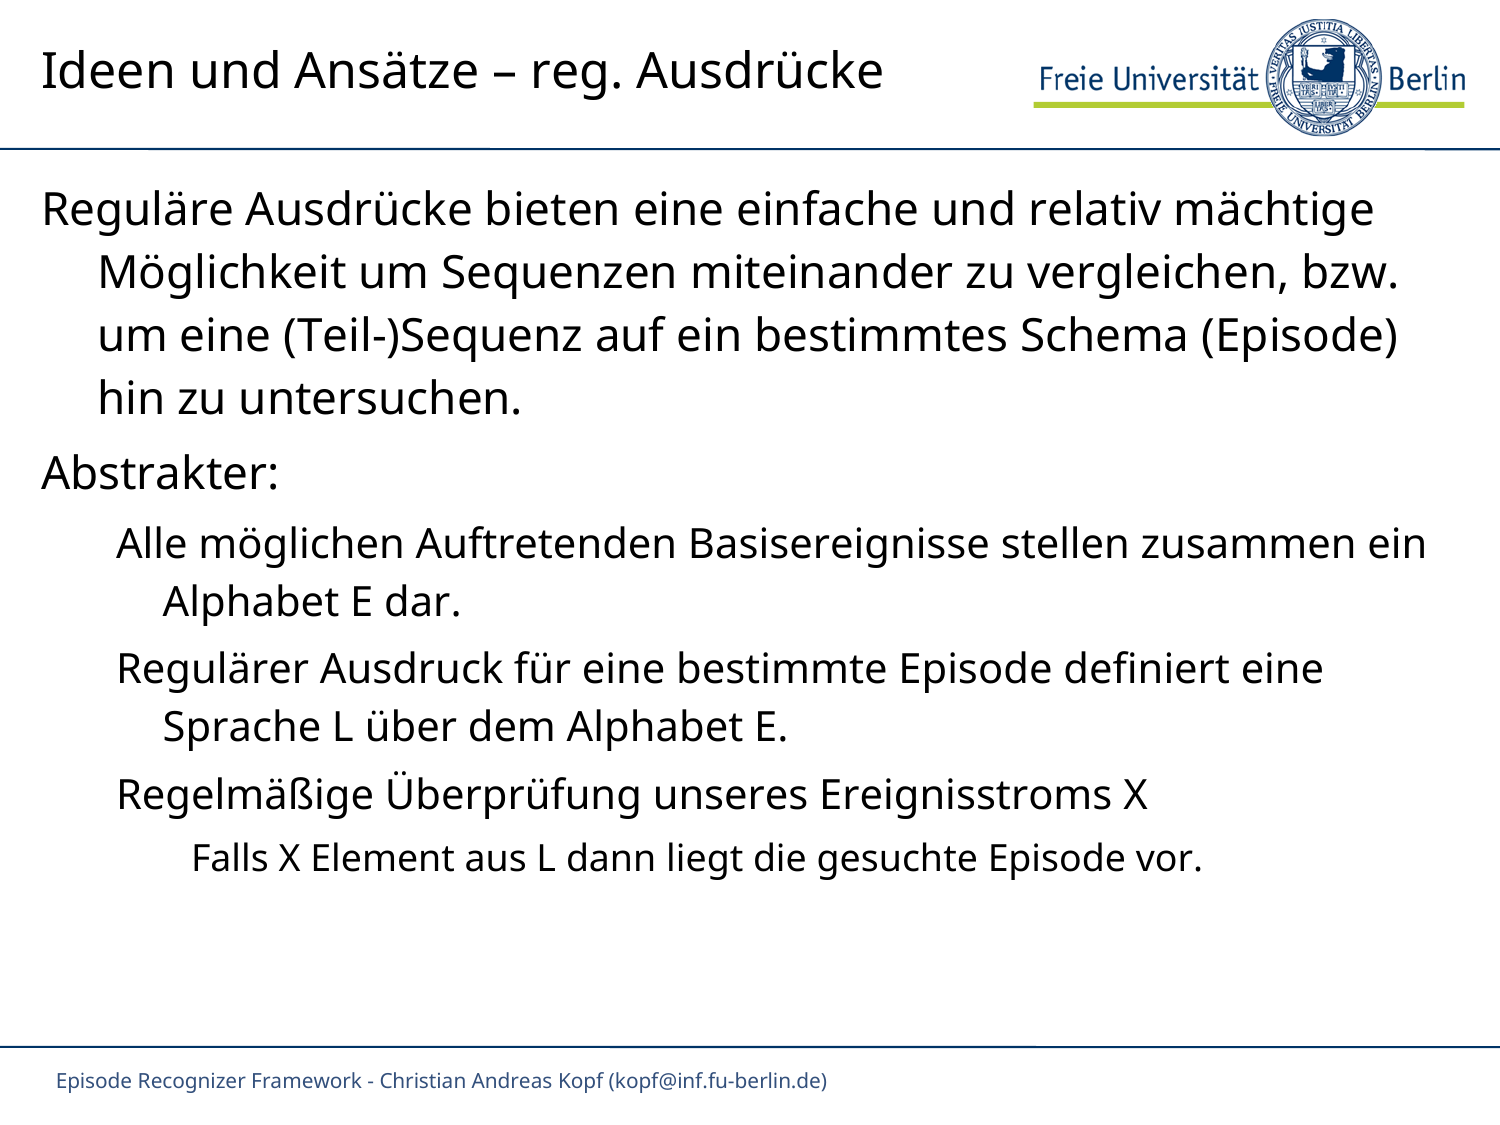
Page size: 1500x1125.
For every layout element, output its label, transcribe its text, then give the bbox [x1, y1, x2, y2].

title Ideen und Ansätze – reg. Ausdrücke [41, 0, 1016, 138]
picture [1033, 19, 1470, 137]
list Reguläre Ausdrücke bieten eine einfache und relativ mächtige Möglichkeit um Sequenzen miteinander zu vergleichen, bzw. um eine (Teil-)Sequenz auf ein bestimmtes Schema (Episode) hin zu untersuchen. Abstrakter: Alle möglichen Auftretenden Basisereignisse stellen zusammen ein Alphabet E dar. Regulärer Ausdruck für eine bestimmte Episode definiert eine Sprache L über dem Alphabet E. Regelmäßige Überprüfung unseres Ereignisstroms X Falls X Element aus L dann liegt die gesuchte Episode vor. [41, 175, 1447, 1039]
